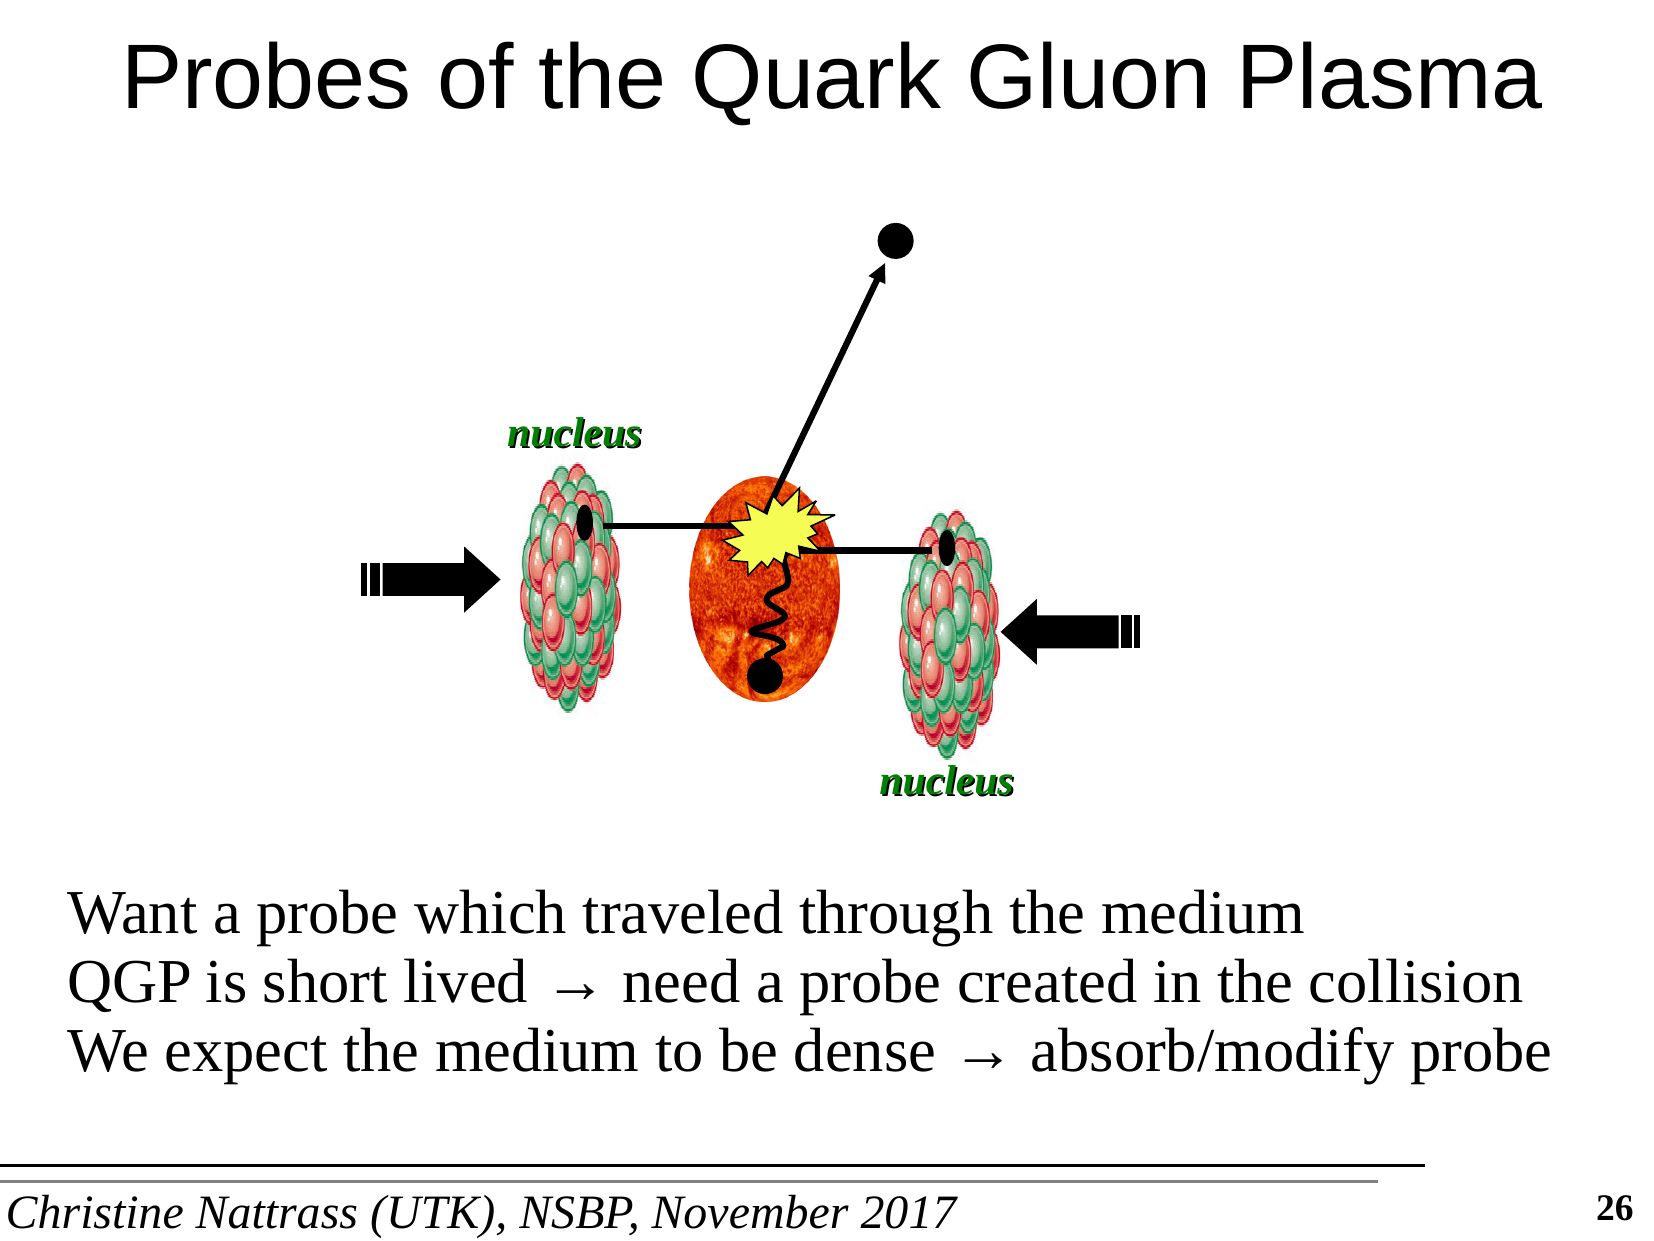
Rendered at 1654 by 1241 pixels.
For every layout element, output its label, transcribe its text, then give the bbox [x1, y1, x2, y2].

text_box [939, 530, 955, 566]
title Probes of the Quark Gluon Plasma [88, 7, 1577, 147]
text_box [1122, 616, 1131, 647]
text_box [370, 564, 379, 595]
text_box [362, 564, 366, 595]
text_box [878, 223, 913, 259]
text_box nucleus [492, 401, 657, 464]
text_box [722, 488, 836, 576]
picture [518, 464, 624, 719]
text_box Want a probe which traveled through the medium QGP is short lived → need a probe created in the collision We expect the medium to be dense → absorb/modify probe [52, 869, 1628, 1094]
text_box [1135, 616, 1139, 647]
text_box [577, 505, 593, 540]
text_box [1001, 600, 1118, 664]
picture [689, 529, 840, 702]
picture [897, 495, 1003, 749]
picture [777, 476, 840, 547]
picture [689, 476, 779, 523]
text_box [383, 548, 500, 611]
text_box nucleus [864, 749, 1029, 812]
text_box [747, 658, 783, 694]
